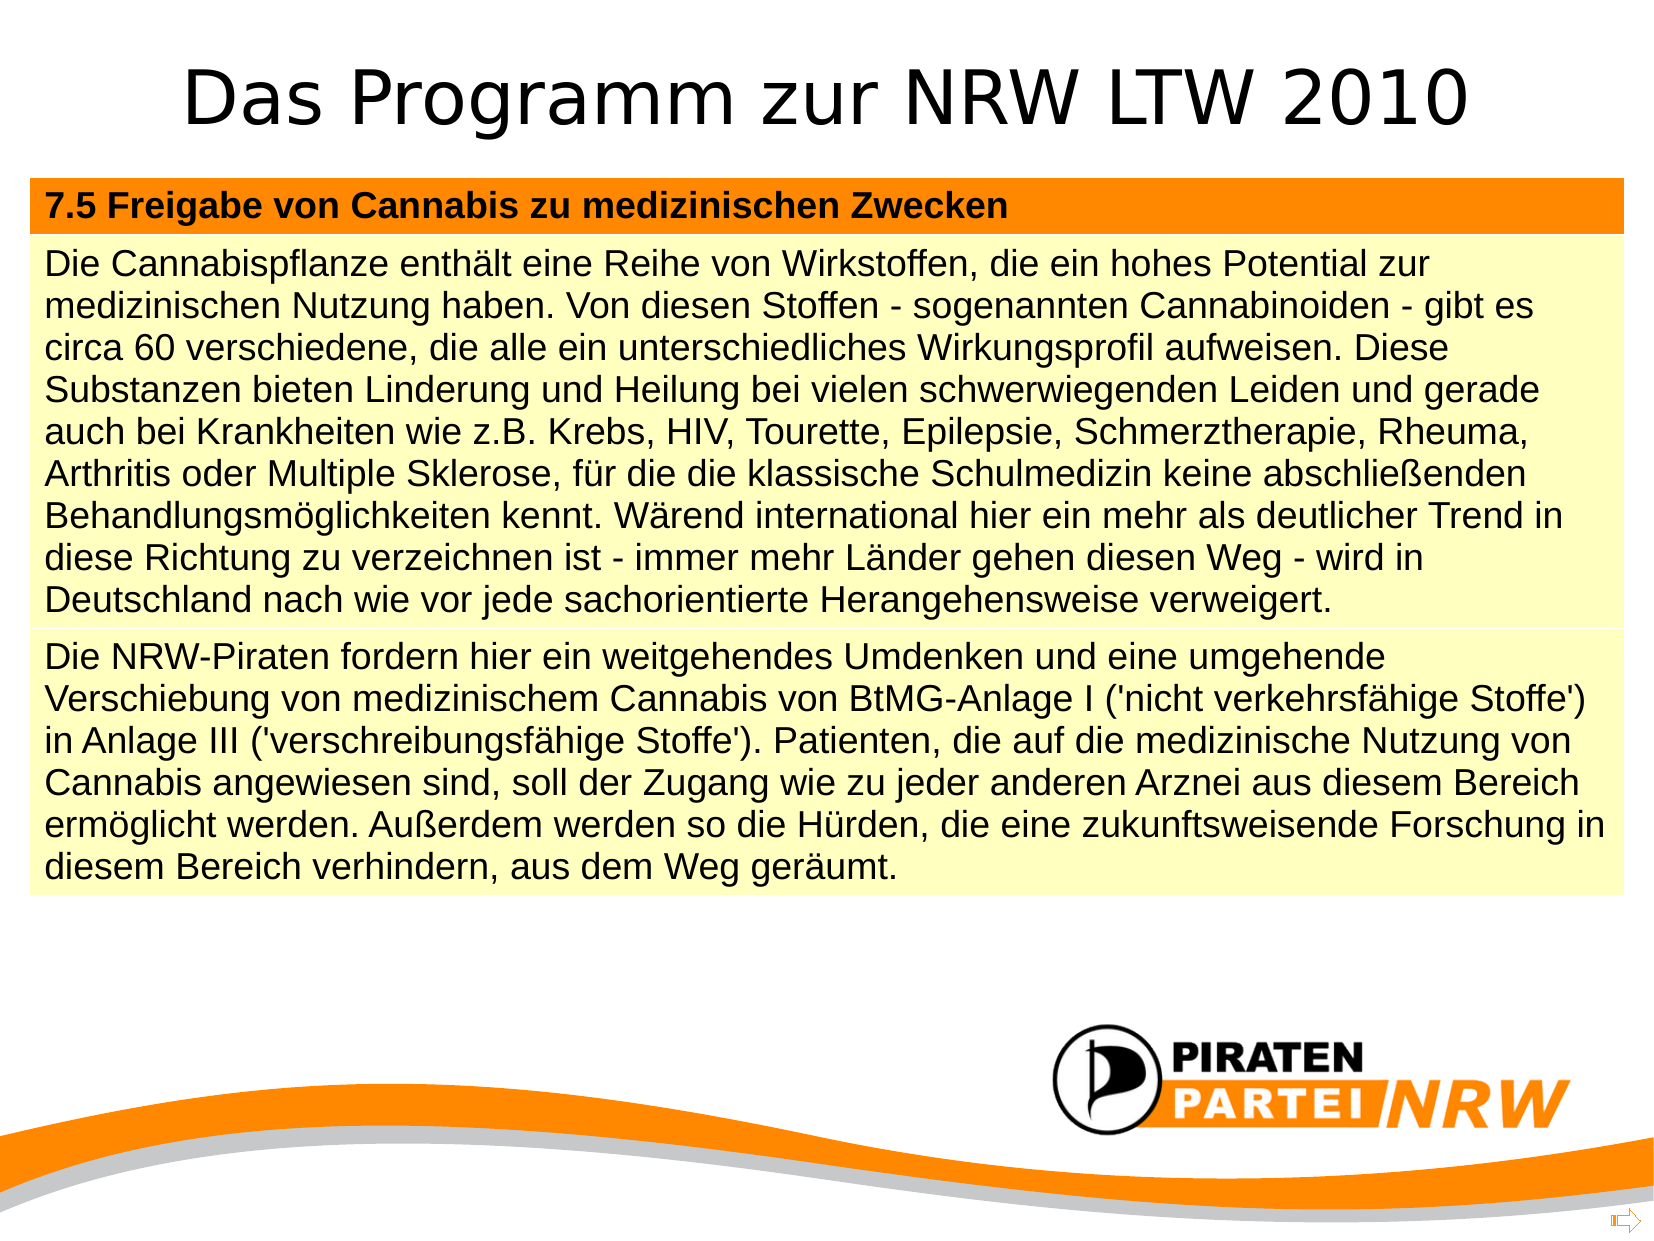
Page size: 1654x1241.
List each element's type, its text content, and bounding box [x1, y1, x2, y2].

picture [1045, 1021, 1579, 1140]
title Das Programm zur NRW LTW 2010 [82, 54, 1571, 143]
table_cell Die Cannabispflanze enthält eine Reihe von Wirkstoffen, die ein hohes Potential zur medizinischen Nutzung haben. Von diesen Stoffen - sogenannten Cannabinoiden - gibt es circa 60 verschiedene, die alle ein unterschiedliches Wirkungsprofil aufweisen. Diese Substanzen bieten Linderung und Heilung bei vielen schwerwiegenden Leiden und gerade auch bei Krankheiten wie z.B. Krebs, HIV, Tourette, Epilepsie, Schmerztherapie, Rheuma, Arthritis oder Multiple Sklerose, für die die klassische Schulmedizin keine abschließenden Behandlungsmöglichkeiten kennt. Wärend international hier ein mehr als deutlicher Trend in diese Richtung zu verzeichnen ist - immer mehr Länder gehen diesen Weg - wird in Deutschland nach wie vor jede sachorientierte Herangehensweise verweigert. [30, 235, 1624, 628]
table_cell Die NRW-Piraten fordern hier ein weitgehendes Umdenken und eine umgehende Verschiebung von medizinischem Cannabis von BtMG-Anlage I ('nicht verkehrsfähige Stoffe') in Anlage III ('verschreibungsfähige Stoffe'). Patienten, die auf die medizinische Nutzung von Cannabis angewiesen sind, soll der Zugang wie zu jeder anderen Arznei aus diesem Bereich ermöglicht werden. Außerdem werden so die Hürden, die eine zukunftsweisende Forschung in diesem Bereich verhindern, aus dem Weg geräumt. [30, 629, 1624, 895]
table_header 7.5 Freigabe von Cannabis zu medizinischen Zwecken [30, 178, 1624, 234]
